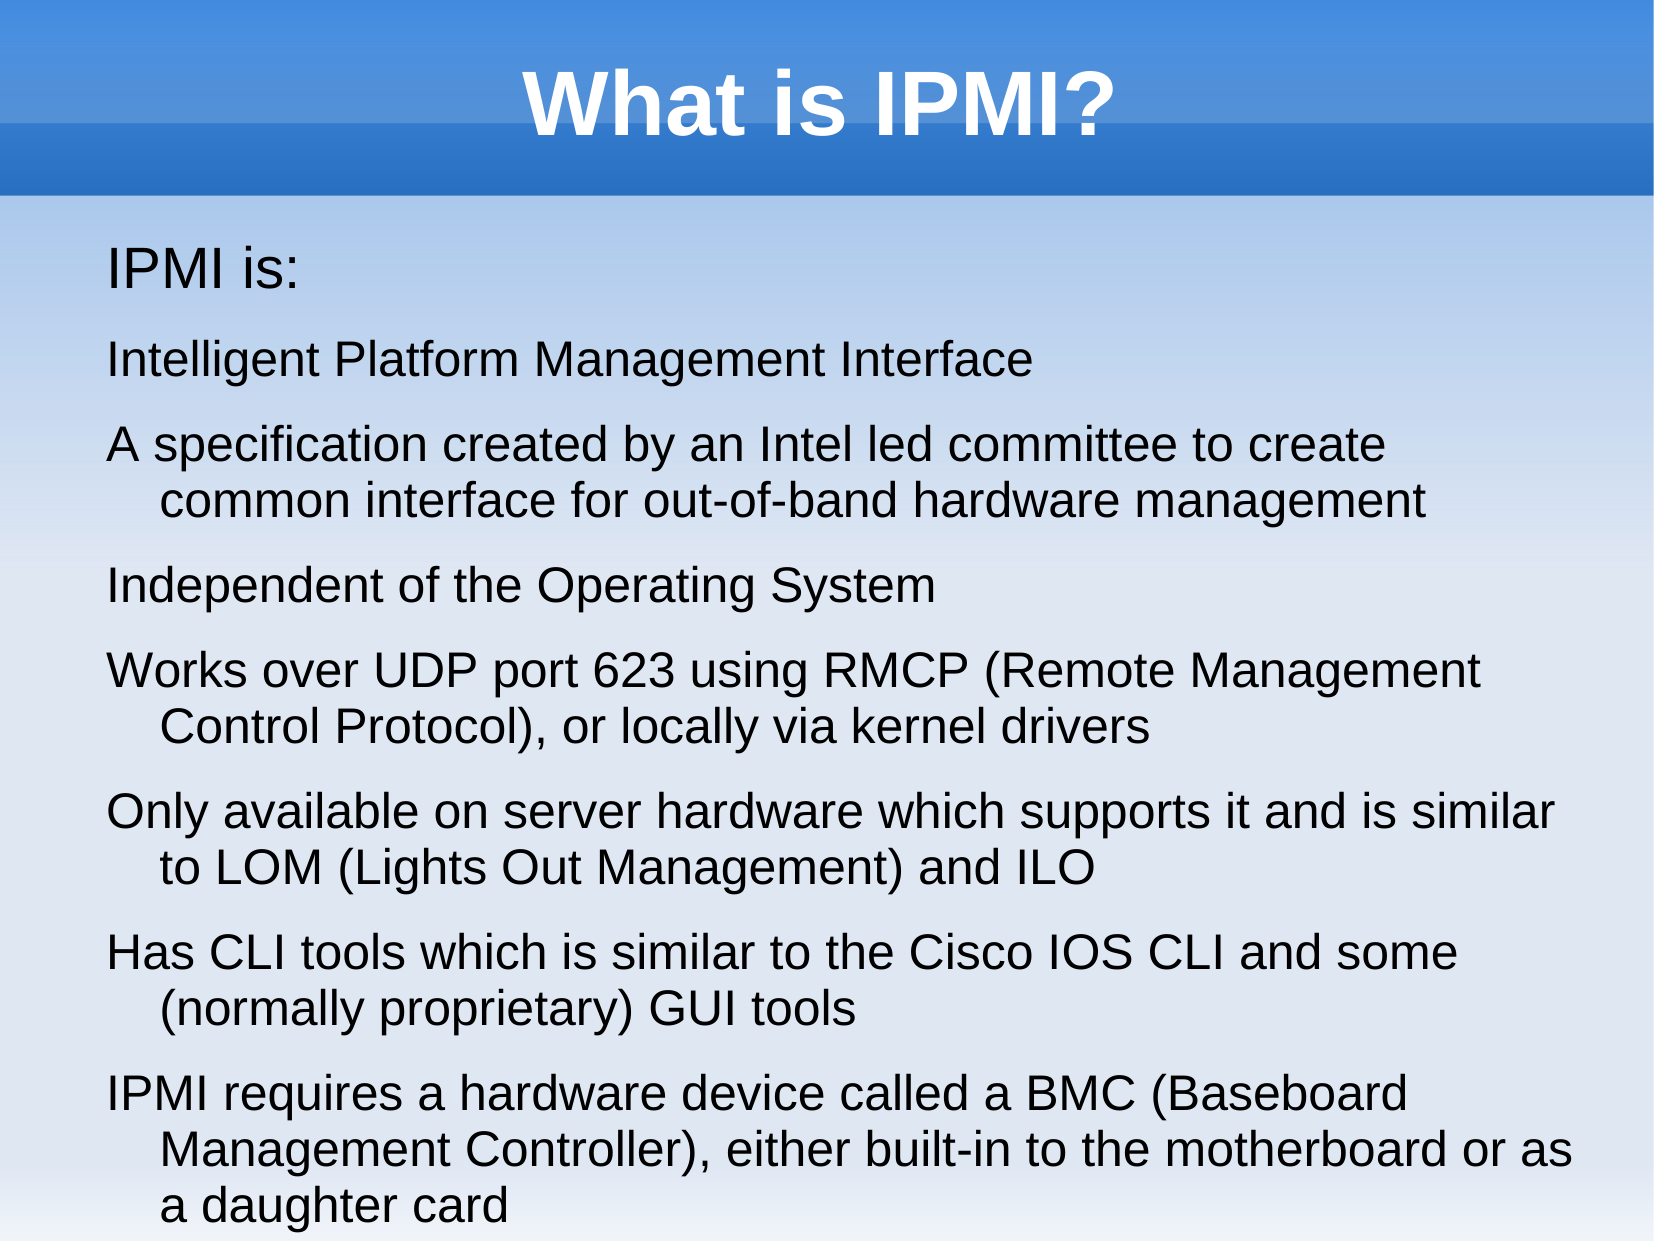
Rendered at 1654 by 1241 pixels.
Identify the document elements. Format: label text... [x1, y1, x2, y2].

list IPMI is: Intelligent Platform Management Interface A specification created by an Intel led committee to create common interface for out-of-band hardware management Independent of the Operating System Works over UDP port 623 using RMCP (Remote Management Control Protocol), or locally via kernel drivers Only available on server hardware which supports it and is similar to LOM (Lights Out Management) and ILO Has CLI tools which is similar to the Cisco IOS CLI and some (normally proprietary) GUI tools IPMI requires a hardware device called a BMC (Baseboard Management Controller), either built-in to the motherboard or as a daughter card [88, 236, 1577, 1233]
title What is IPMI? [76, 7, 1565, 200]
picture [0, 0, 1654, 1241]
